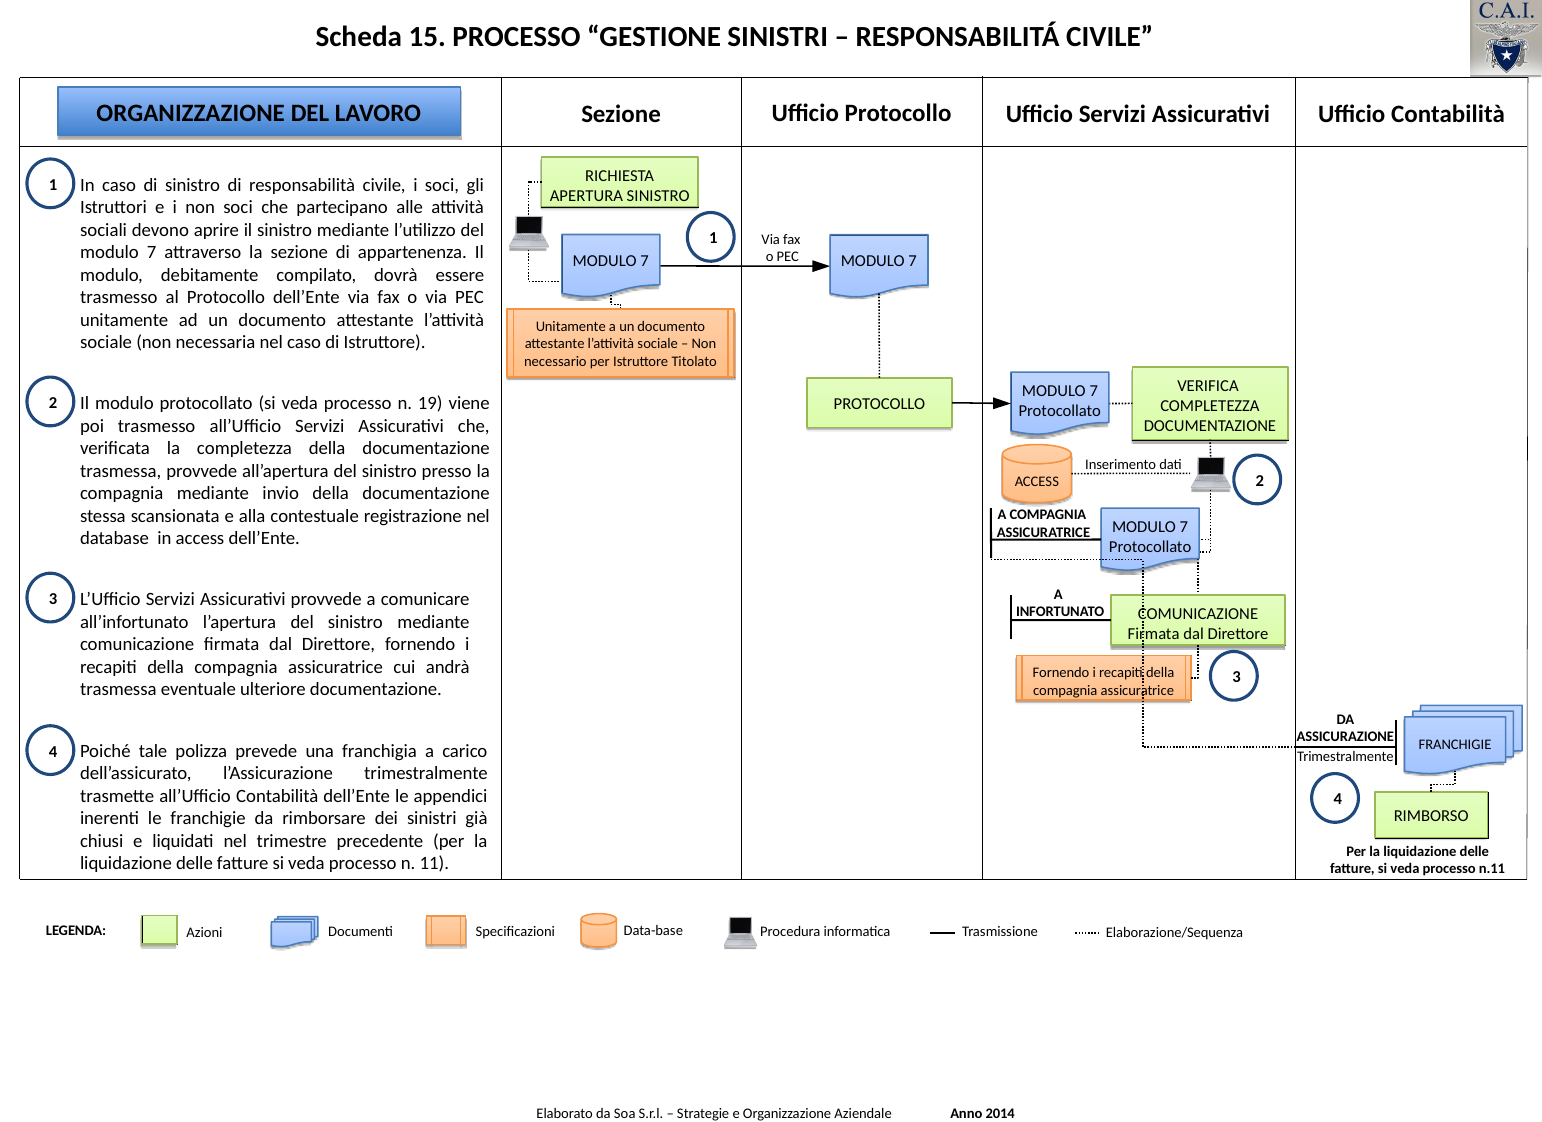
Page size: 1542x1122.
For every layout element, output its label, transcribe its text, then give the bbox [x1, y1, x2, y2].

text_box A COMPAGNIA ASSICURATRICE [993, 541, 1101, 548]
text_box VERIFICA COMPLETEZZA DOCUMENTAZIONE [1132, 367, 1288, 440]
text_box 3 [1210, 651, 1258, 701]
text_box Via fax o PEC [665, 222, 741, 265]
text_box Via fax o PEC [665, 267, 741, 273]
text_box Unitamente a un documento attestante l’attività sociale – Non necessario per Istruttore Titolato [514, 309, 727, 377]
text_box ORGANIZZAZIONE DEL LAVORO [58, 87, 461, 135]
text_box Documenti [313, 914, 414, 948]
text_box Via fax o PEC [742, 267, 812, 273]
picture [723, 916, 745, 948]
text_box [271, 916, 318, 947]
text_box Inserimento dati [1060, 446, 1251, 480]
picture [1470, 0, 1542, 75]
text_box ACCESS [1002, 444, 1072, 497]
text_box Scheda 15. PROCESSO “GESTIONE SINISTRI – RESPONSABILITÁ CIVILE” [0, 0, 1470, 74]
text_box In caso di sinistro di responsabilità civile, i soci, gli Istruttori e i non soci che partecipano alle attività sociali devono aprire il sinistro mediante l’utilizzo del modulo 7 attraverso la sezione di appartenenza. Il modulo, debitamente compilato, dovrà essere trasmesso al Protocollo dell’Ente via fax o via PEC unitamente ad un documento attestante l’attività sociale (non necessaria nel caso di Istruttore). [65, 165, 507, 363]
text_box RICHIESTA APERTURA SINISTRO [542, 157, 698, 207]
text_box Azioni [171, 915, 272, 949]
picture [1190, 456, 1232, 490]
text_box 3 [26, 573, 66, 622]
text_box [142, 916, 171, 944]
text_box Per la liquidazione delle fatture, si veda processo n.11 [1311, 834, 1524, 885]
picture [508, 215, 550, 249]
text_box LEGENDA: [30, 913, 138, 947]
text_box Ufficio Servizi Assicurativi [983, 77, 1295, 147]
text_box Trasmissione [947, 914, 1077, 948]
text_box [427, 916, 465, 945]
text_box Elaborato da Soa S.r.l. – Strategie e Organizzazione Aziendale Anno 2014 [4, 1096, 1542, 1122]
text_box Ufficio Protocollo [741, 77, 983, 147]
text_box MODULO 7 Protocollato [1010, 372, 1109, 435]
text_box MODULO 7 Protocollato [1101, 508, 1200, 571]
text_box Trimestralmente [1278, 739, 1414, 773]
text_box 2 [1233, 455, 1281, 504]
text_box Il modulo protocollato (si veda processo n. 19) viene poi trasmesso all’Ufficio Servizi Assicurativi che, verificata la completezza della documentazione trasmessa, provvede all’apertura del sinistro presso la compagnia mediante invio della documentazione stessa scansionata e alla contestuale registrazione nel database in access dell’Ente. [65, 383, 507, 558]
text_box 2 [26, 377, 66, 426]
text_box COMUNICAZIONE Firmata dal Direttore [1111, 595, 1285, 645]
text_box Poiché tale polizza prevede una franchigia a carico dell’assicurato, l’Assicurazione trimestralmente trasmette all’Ufficio Contabilità dell’Ente le appendici inerenti le franchigie da rimborsare dei sinistri già chiusi e liquidati nel trimestre precedente (per la liquidazione delle fatture si veda processo n. 11). [65, 730, 507, 883]
text_box MODULO 7 [830, 234, 928, 297]
text_box Ufficio Contabilità [1295, 77, 1528, 147]
text_box MODULO 7 [561, 234, 660, 297]
text_box Data-base [608, 913, 739, 947]
text_box RIMBORSO [1375, 792, 1488, 834]
text_box 1 [26, 159, 66, 208]
text_box Specificazioni [460, 914, 591, 948]
text_box A INFORTUNATO [982, 577, 1138, 628]
text_box 4 [1311, 773, 1359, 823]
text_box Elaborazione/Sequenza [1090, 915, 1265, 949]
text_box Procedura informatica [745, 914, 928, 948]
text_box 4 [26, 725, 65, 775]
text_box 1 [687, 212, 735, 262]
text_box Fornendo i recapiti della compagnia assicuratrice [1023, 655, 1185, 700]
text_box [581, 913, 617, 947]
text_box Sezione [500, 77, 741, 147]
text_box Via fax o PEC [742, 222, 900, 265]
text_box DA ASSICURAZIONE [1268, 702, 1423, 753]
text_box A COMPAGNIA ASSICURATRICE [962, 497, 1126, 548]
text_box PROTOCOLLO [807, 378, 952, 428]
text_box L’Ufficio Servizi Assicurativi provvede a comunicare all’infortunato l’apertura del sinistro mediante comunicazione firmata dal Direttore, fornendo i recapiti della compagnia assicuratrice cui andrà trasmessa eventuale ulteriore documentazione. [65, 579, 507, 709]
text_box FRANCHIGIE [1404, 705, 1523, 774]
